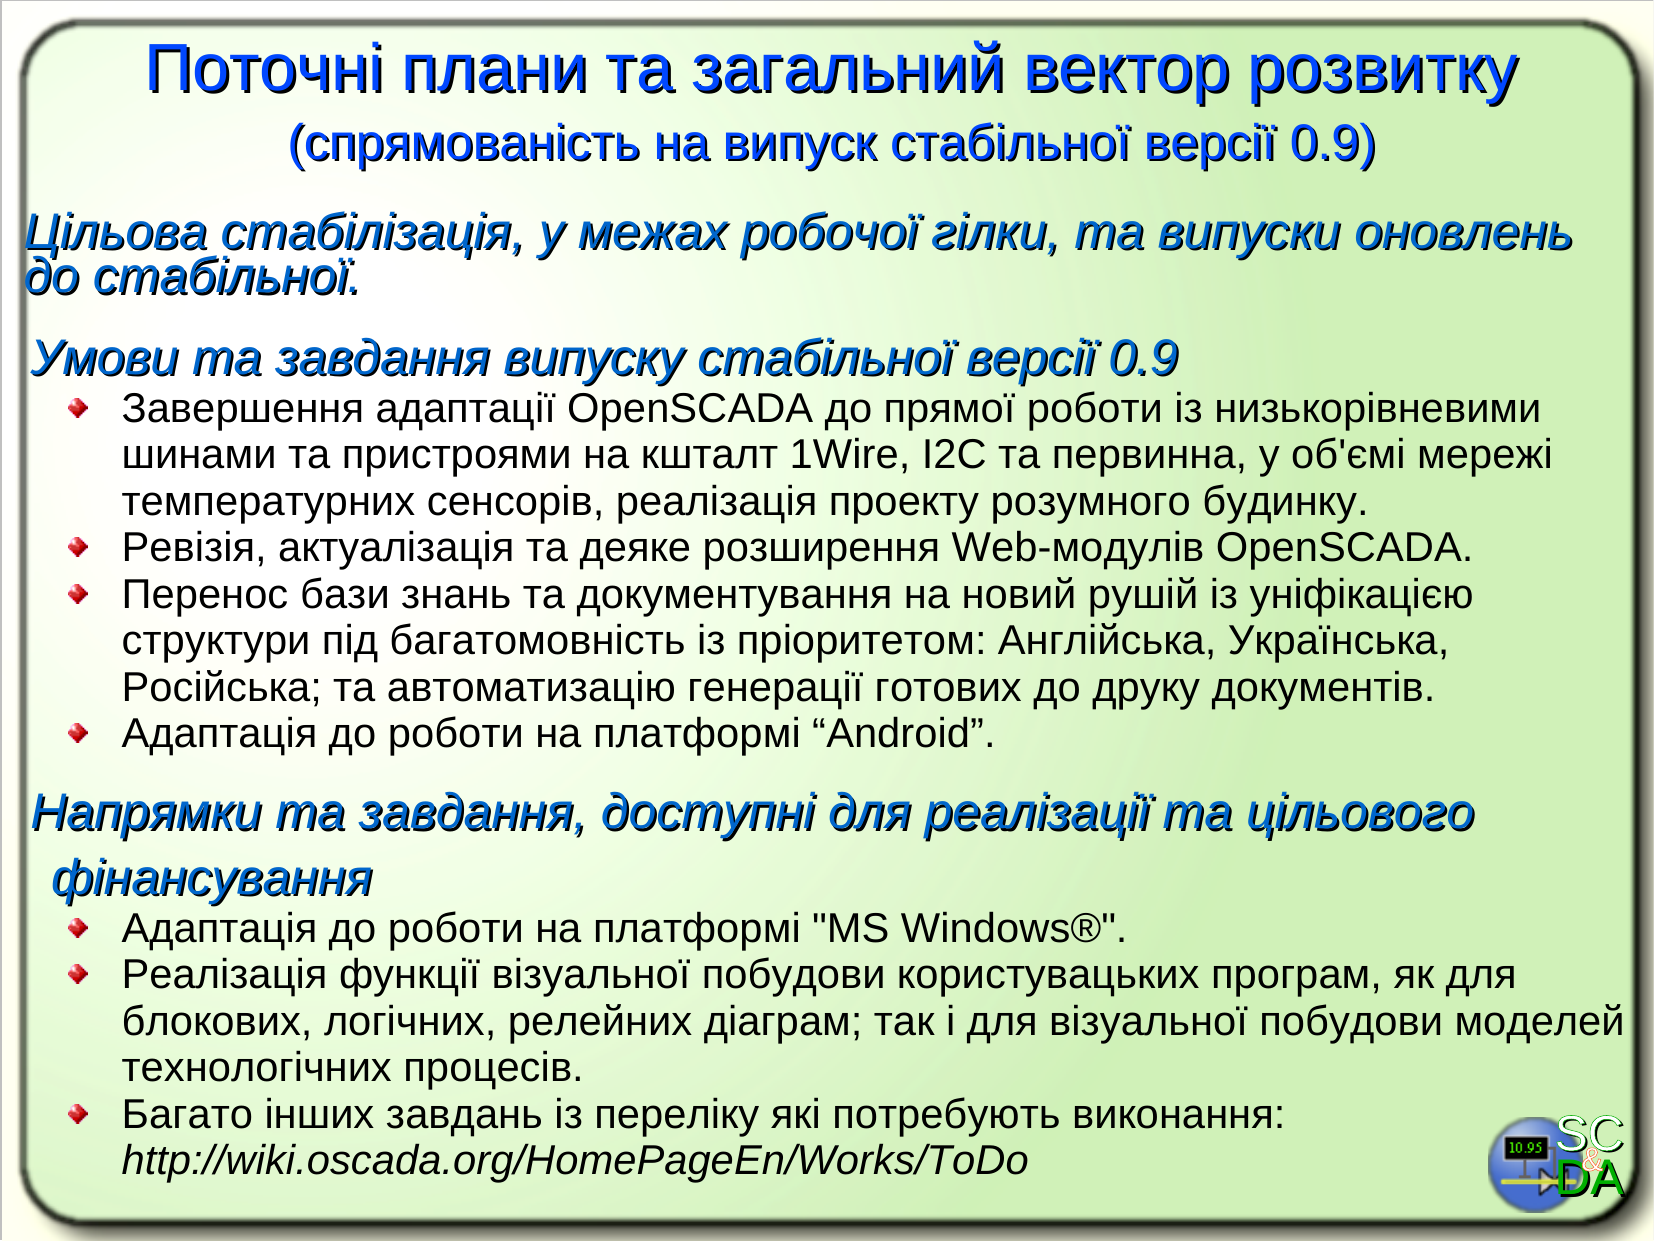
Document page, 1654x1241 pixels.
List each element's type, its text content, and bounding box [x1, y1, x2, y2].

title Поточні плани та загальний вектор розвитку (спрямованість на випуск стабільної версії 0.9) [34, 23, 1630, 164]
picture [1488, 1207, 1583, 1213]
list Цільова стабілізація, у межах робочої гілки, та випуски оновлень до стабільної. Умови та завдання випуску стабільної версії 0.9 Завершення адаптації OpenSCADA до прямої роботи із низькорівневими шинами та пристроями на кшталт 1Wire, I2C та первинна, у об'ємі мережі температурних сенсорів, реалізація проекту розумного будинку. Ревізія, актуалізація та деяке розширення Web-модулів OpenSCADA. Перенос бази знань та документування на новий рушій із уніфікацією структури під багатомовність із пріоритетом: Англійська, Українська, Російська; та автоматизацію генерації готових до друку документів. Адаптація до роботи на платформі “Android”. Напрямки та завдання, доступні для реалізації та цільового фінансування Адаптація до роботи на платформі "MS Windows®". Реалізація функції візуальної побудови користувацьких програм, як для блокових, логічних, релейних діаграм; так і для візуальної побудови моделей технологічних процесів. Багато інших завдань із переліку які потребують виконання: http://wiki.oscada.org/HomePageEn/Works/ToDo [23, 212, 1630, 1207]
